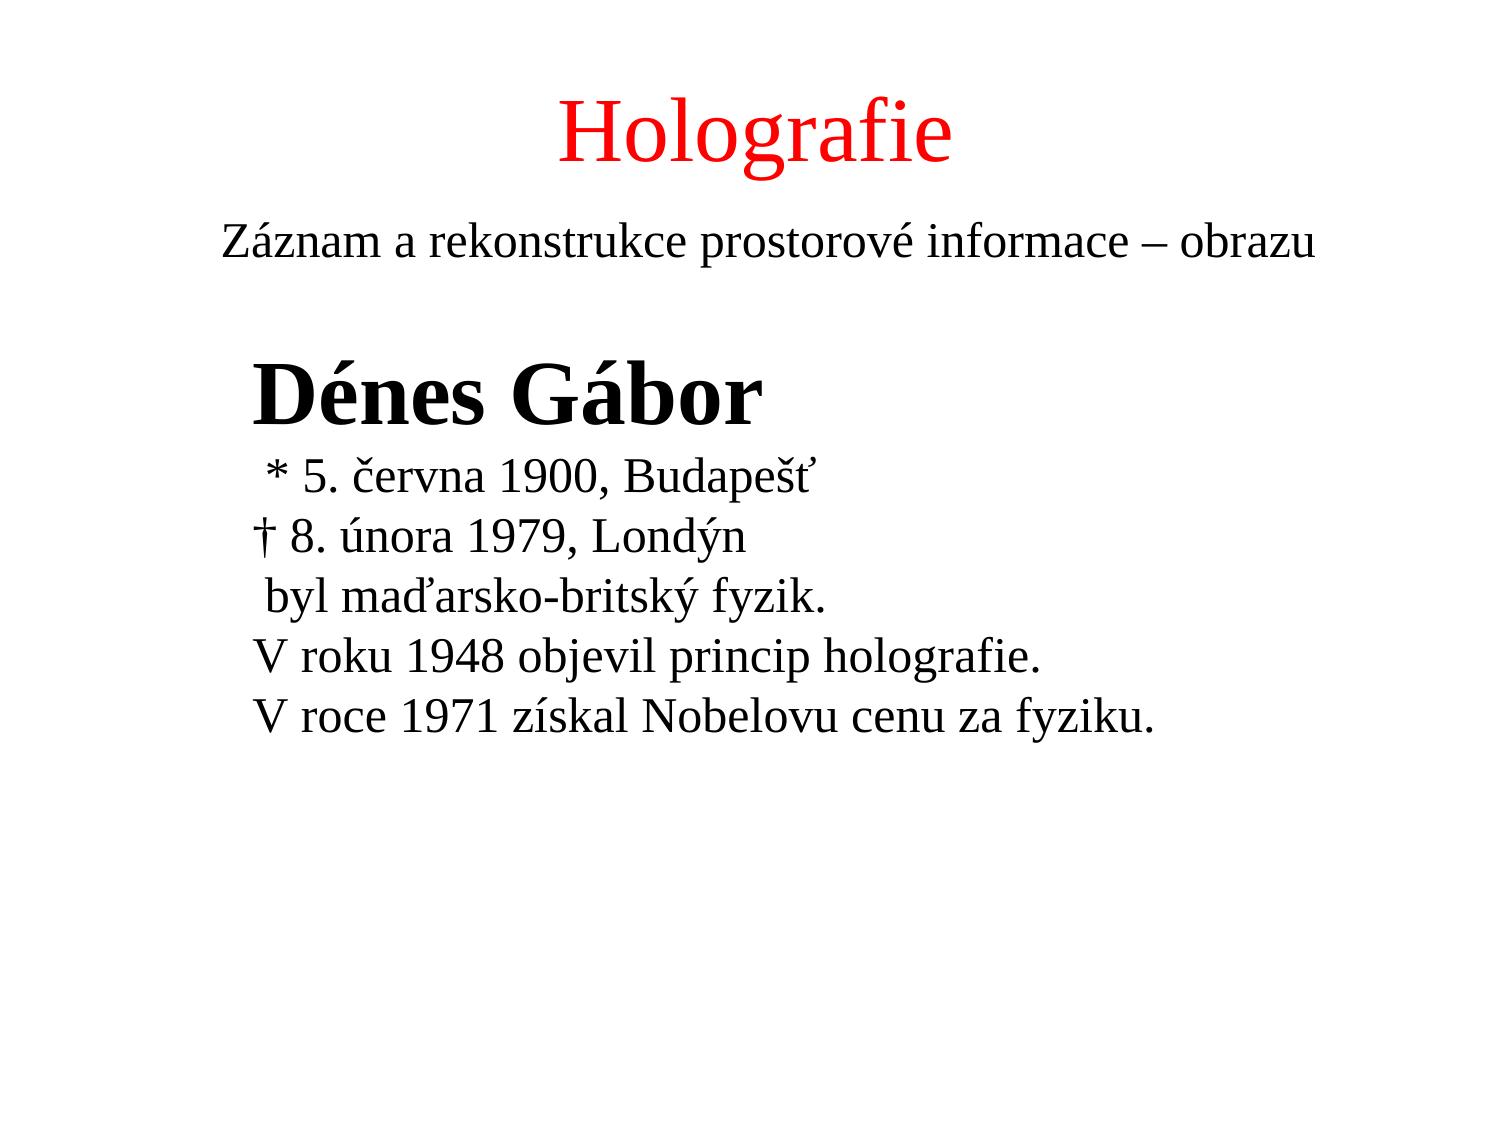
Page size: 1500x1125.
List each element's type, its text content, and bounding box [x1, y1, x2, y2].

text_box Holografie [125, 62, 1388, 188]
text_box Záznam a rekonstrukce prostorové informace – obrazu [149, 199, 1388, 276]
text_box Dénes Gábor * 5. června 1900, Budapešť † 8. února 1979, Londýn byl maďarsko-britský fyzik. V roku 1948 objevil princip holografie. V roce 1971 získal Nobelovu cenu za fyziku. [237, 324, 1250, 811]
